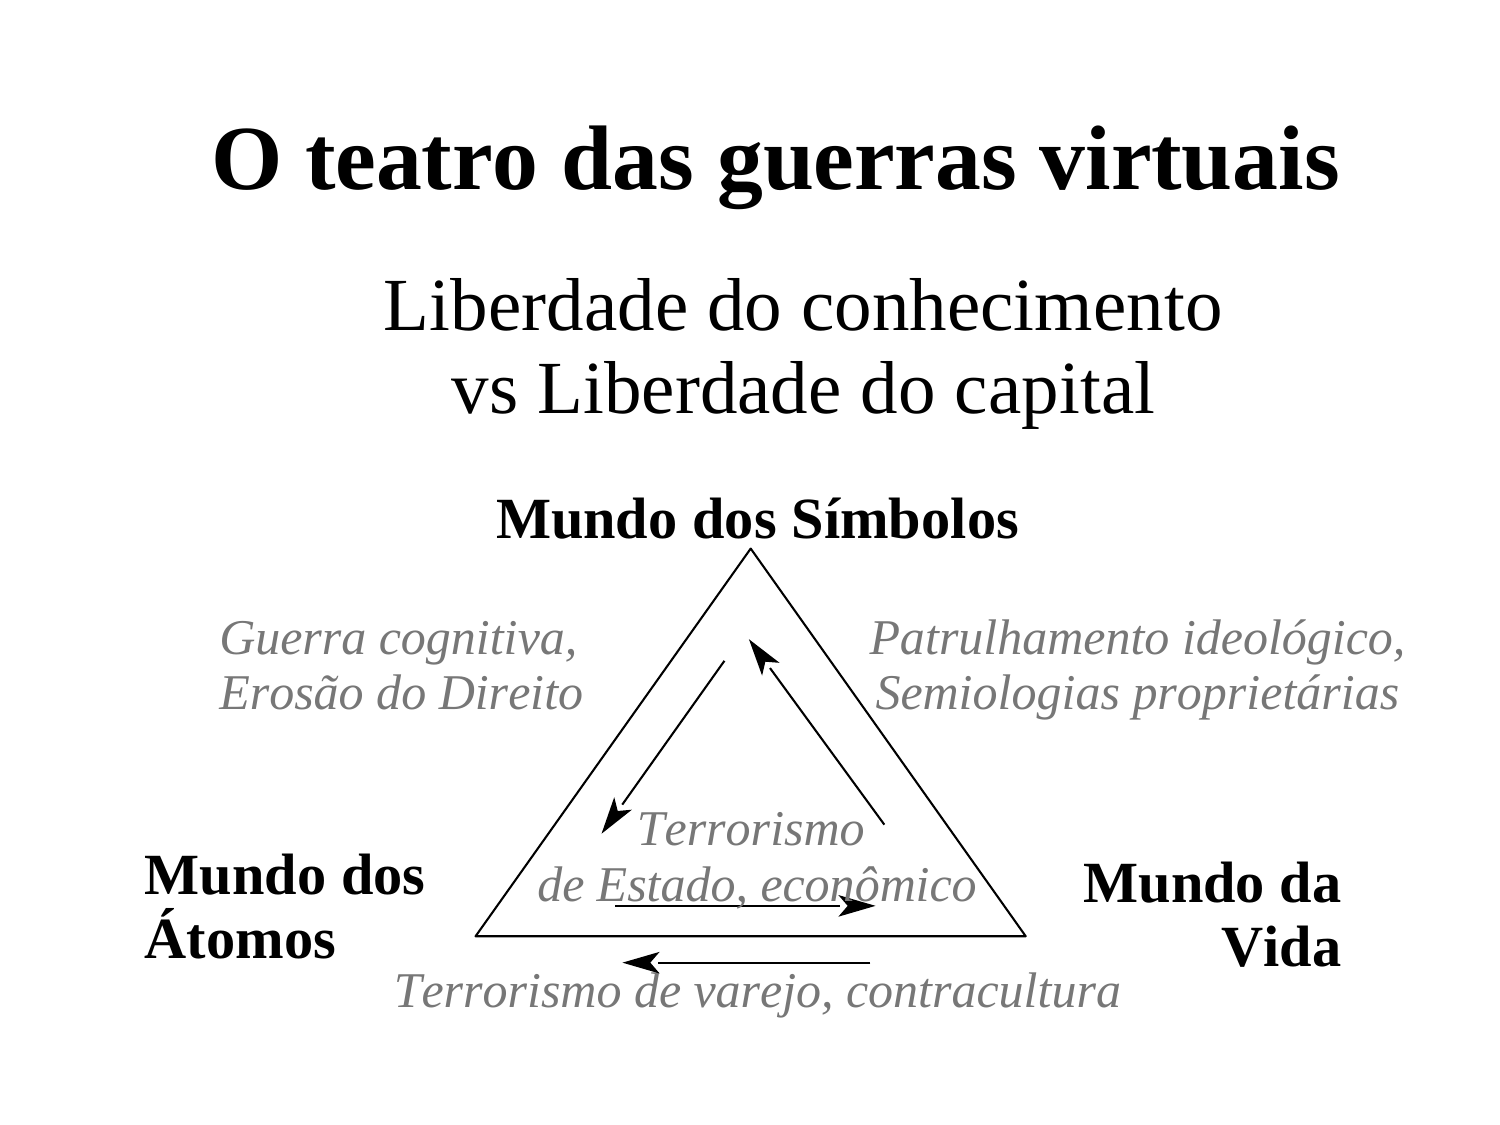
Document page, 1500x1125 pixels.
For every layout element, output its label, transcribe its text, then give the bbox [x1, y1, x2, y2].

text_box Patrulhamento ideológico, Semiologias proprietárias [829, 602, 1446, 737]
text_box Guerra cognitiva, Erosão do Direito [204, 602, 707, 737]
text_box Mundo dos Símbolos [480, 478, 1036, 564]
text_box [577, 737, 668, 793]
text_box Liberdade do conhecimento vs Liberdade do capital [384, 263, 1225, 432]
text_box Terrorismo de varejo, contracultura [255, 955, 1260, 1031]
text_box [475, 870, 1026, 937]
text_box Mundo da Vida [1068, 842, 1358, 998]
text_box [633, 564, 925, 793]
text_box Terrorismo de Estado, econômico [522, 793, 1036, 920]
text_box Mundo dos Átomos [129, 834, 457, 991]
title O teatro das guerras virtuais [138, 65, 1414, 254]
